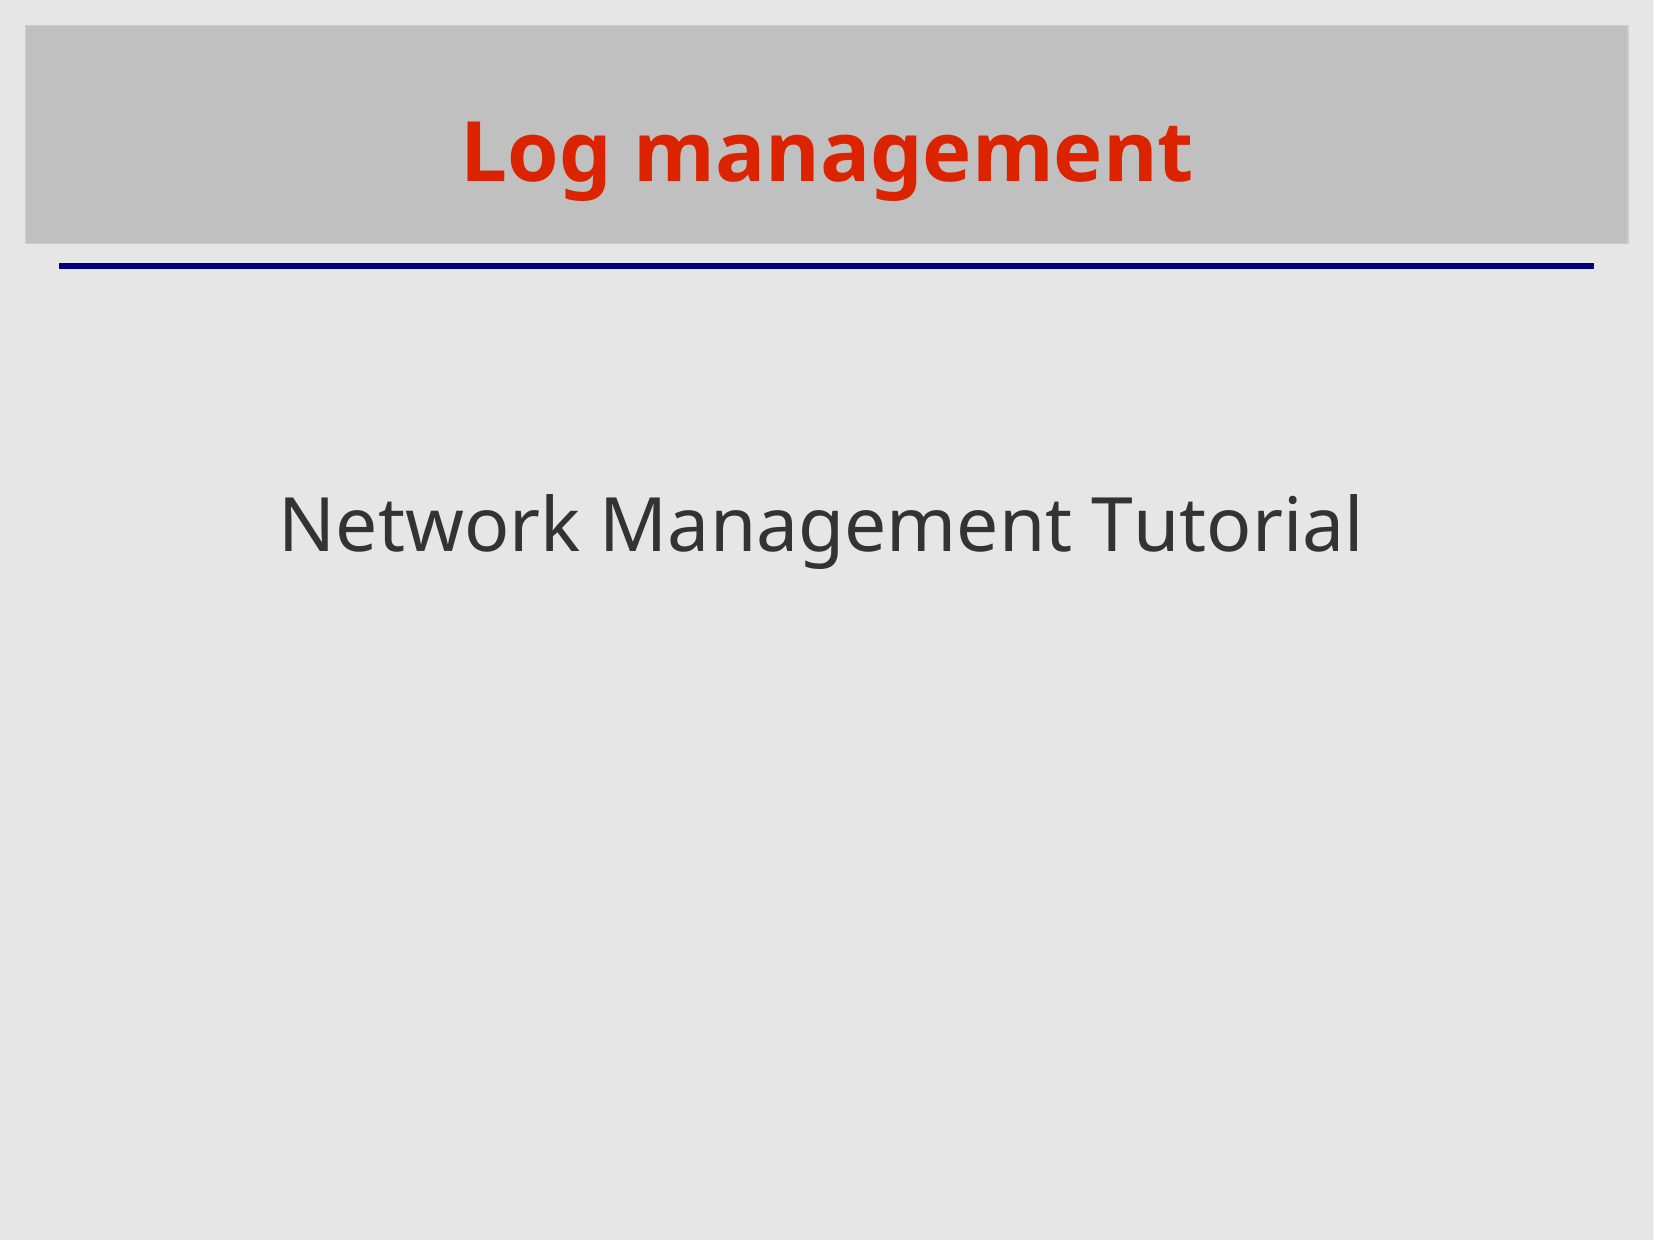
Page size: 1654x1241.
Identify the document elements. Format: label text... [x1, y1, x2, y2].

subtitle Network Management Tutorial [84, 294, 1524, 1118]
title Log management [121, 46, 1534, 254]
